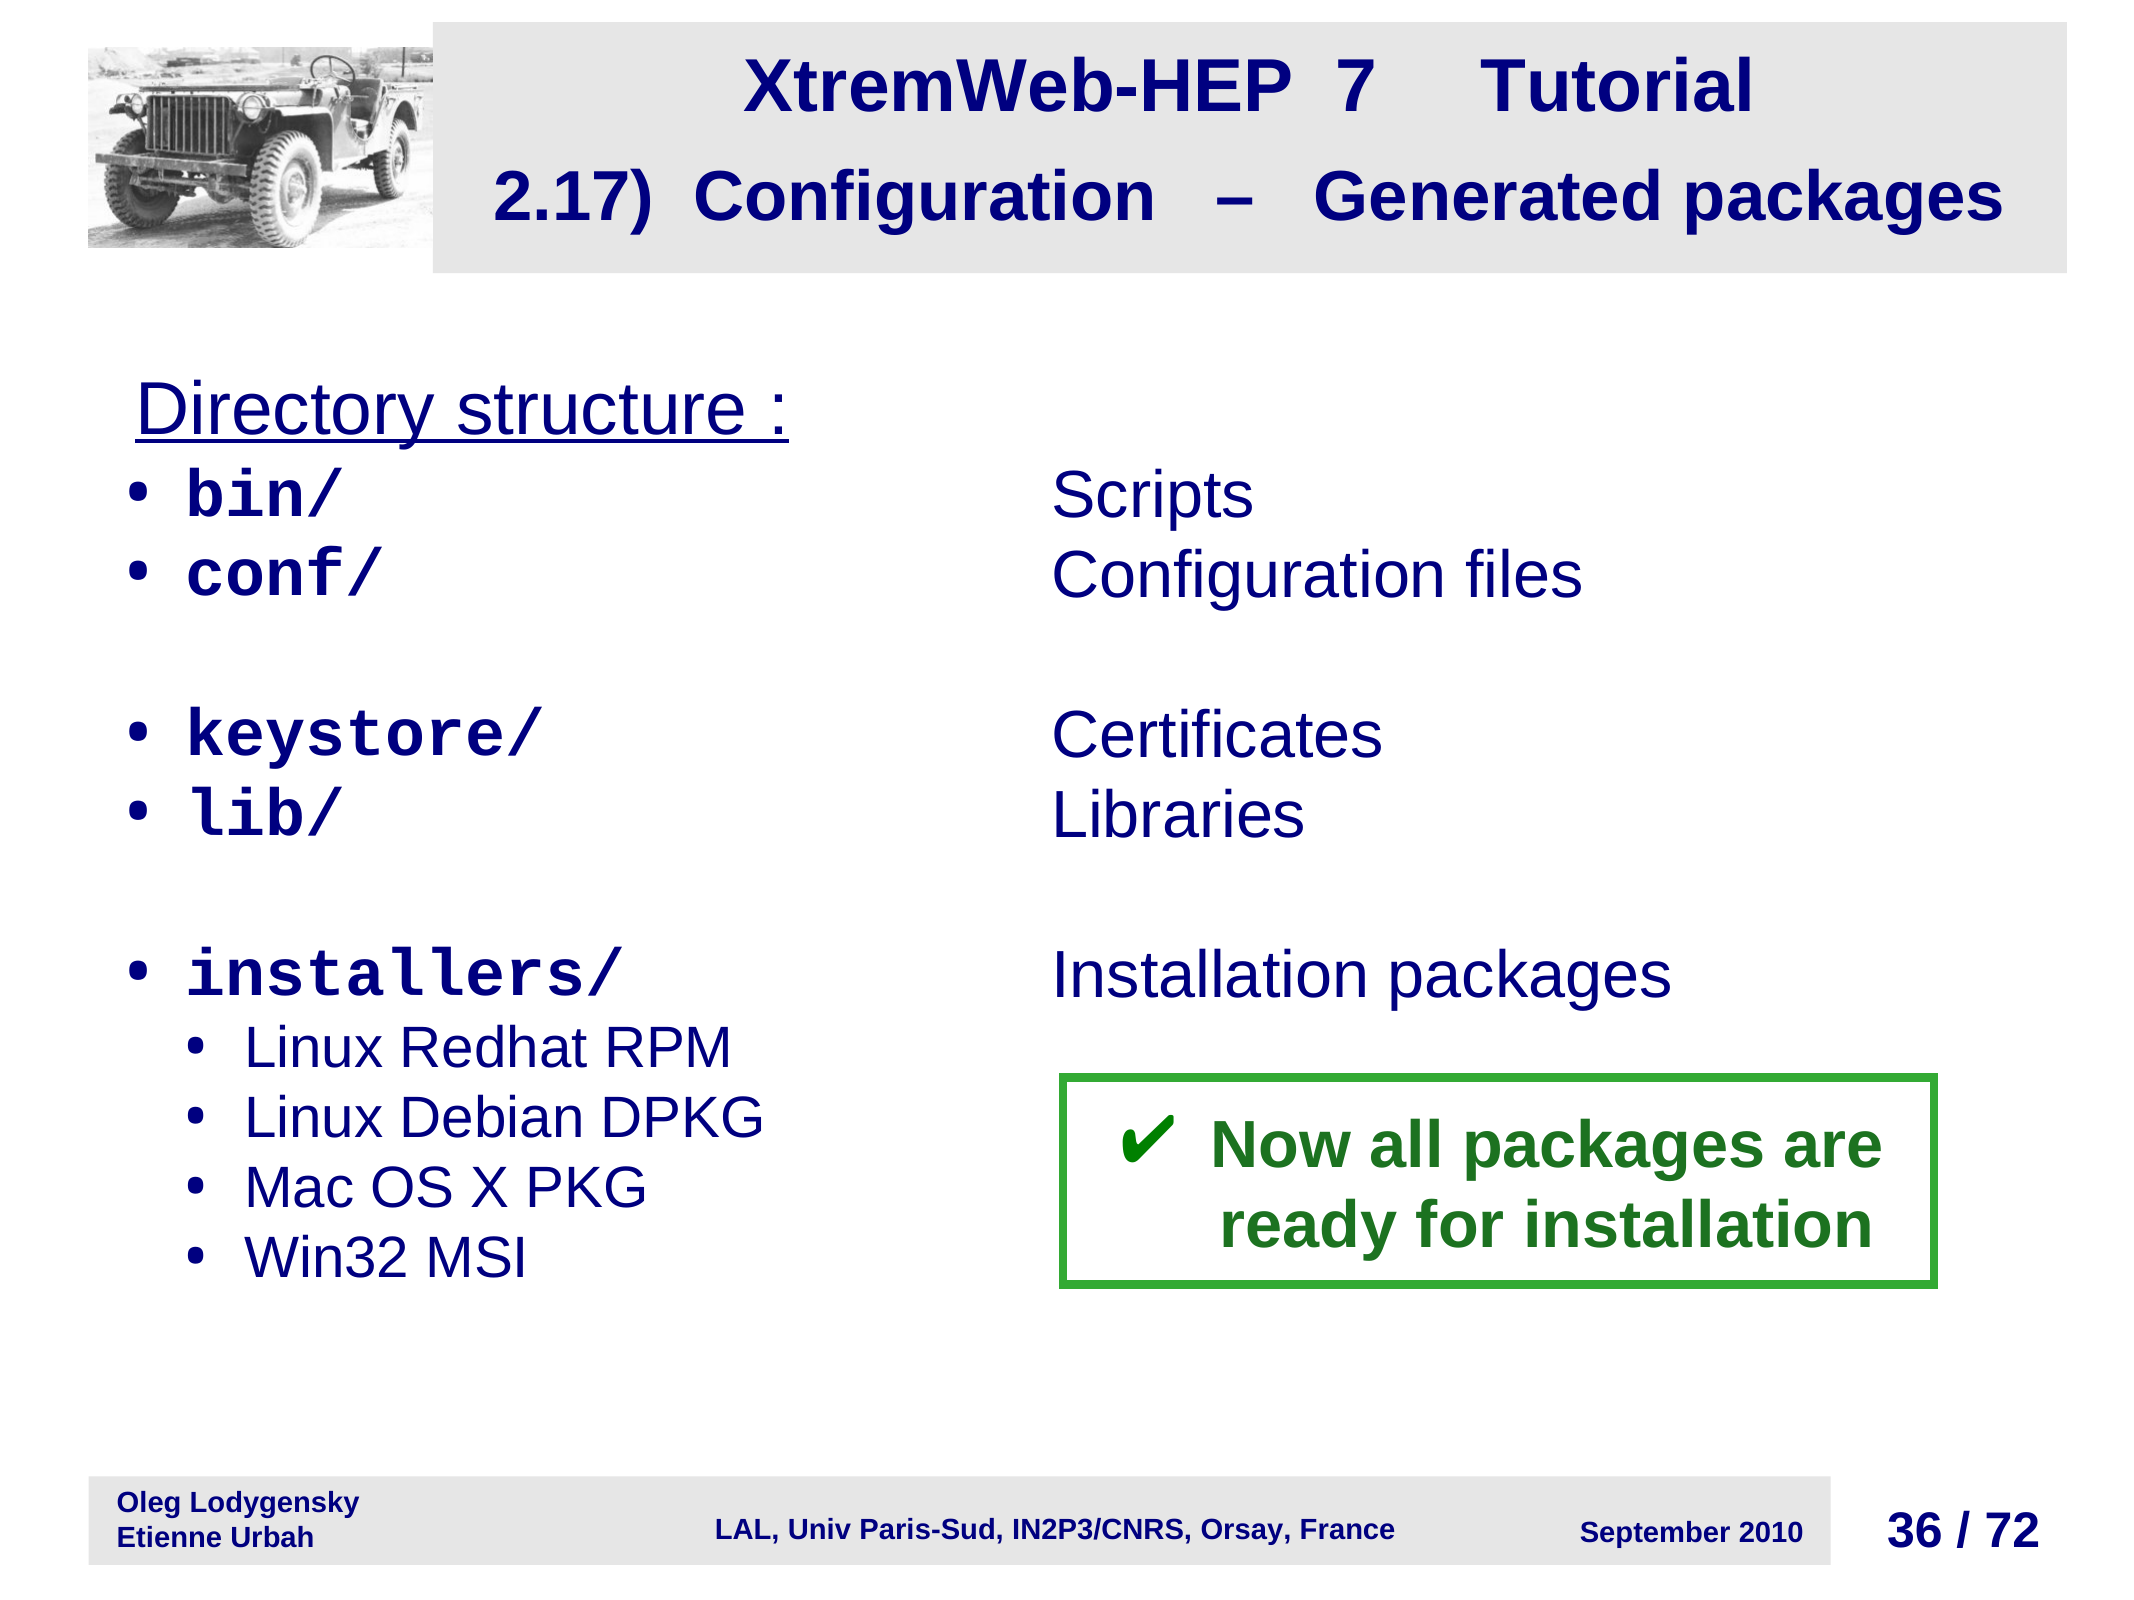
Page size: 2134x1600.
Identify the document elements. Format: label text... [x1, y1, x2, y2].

title 2.17) Configuration – Generated packages [442, 118, 2067, 266]
text_box Now all packages are ready for installation [1062, 1077, 1935, 1285]
text_box Scripts Configuration files Certificates Libraries Installation packages [1041, 360, 2134, 995]
text_box Directory structure : bin/ conf/ keystore/ lib/ installers/ Linux Redhat RPM Linux Debian DPKG Mac OS X PKG Win32 MSI [125, 359, 800, 1289]
picture [88, 47, 433, 248]
